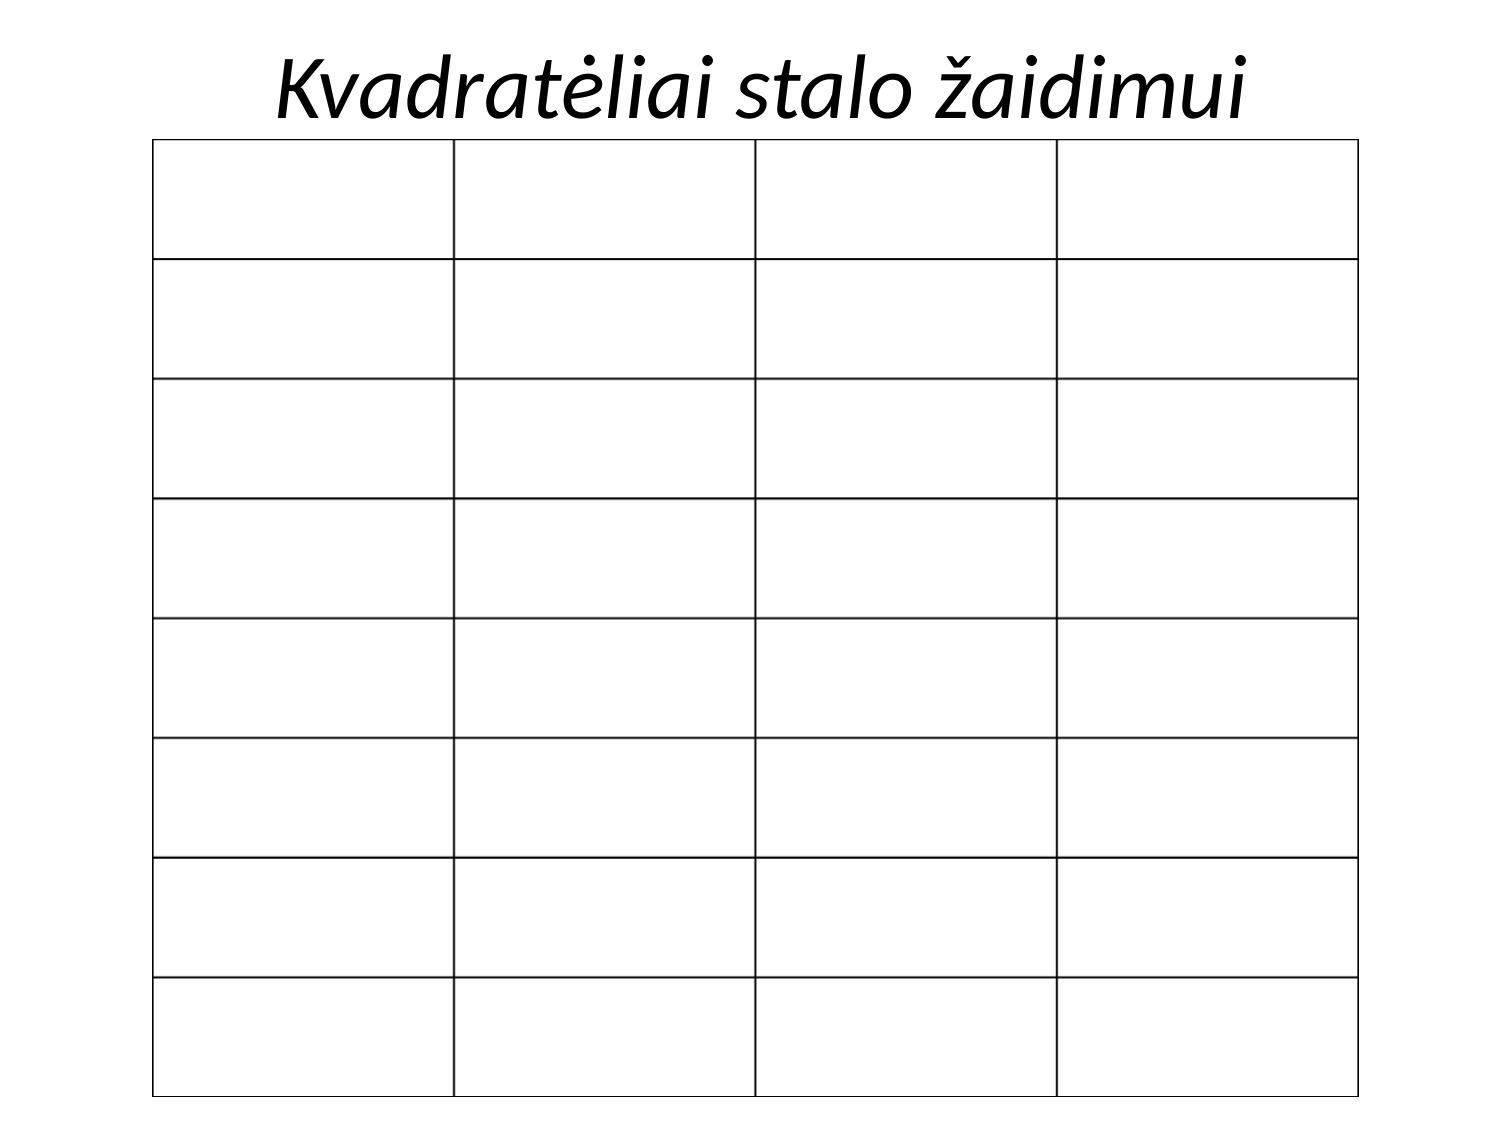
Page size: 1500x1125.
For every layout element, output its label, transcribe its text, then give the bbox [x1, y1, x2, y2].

text_box Kvadratėliai stalo žaidimui [123, 19, 1399, 261]
picture [152, 261, 1359, 1097]
